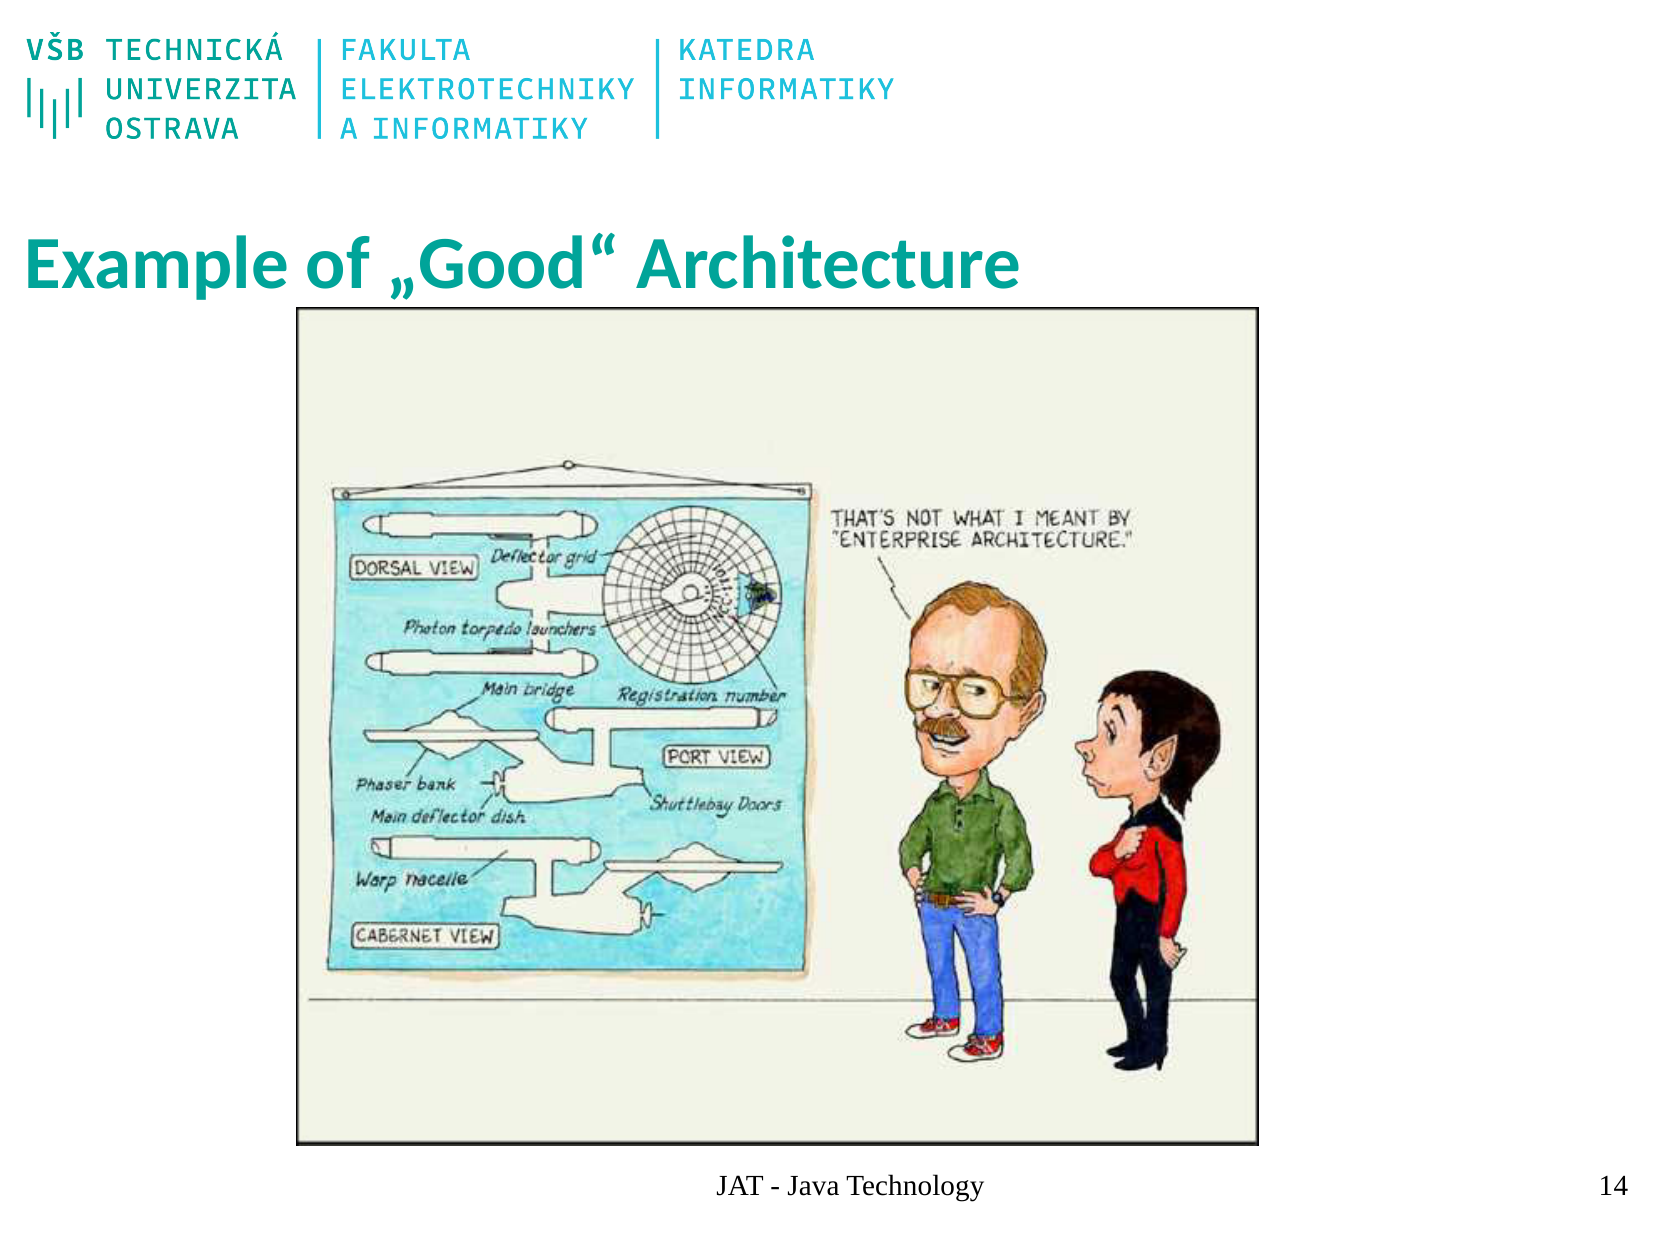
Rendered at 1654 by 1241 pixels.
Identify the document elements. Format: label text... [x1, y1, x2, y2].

title Example of „Good“ Architecture [24, 212, 1629, 308]
picture [26, 31, 894, 139]
picture [296, 307, 1259, 1146]
